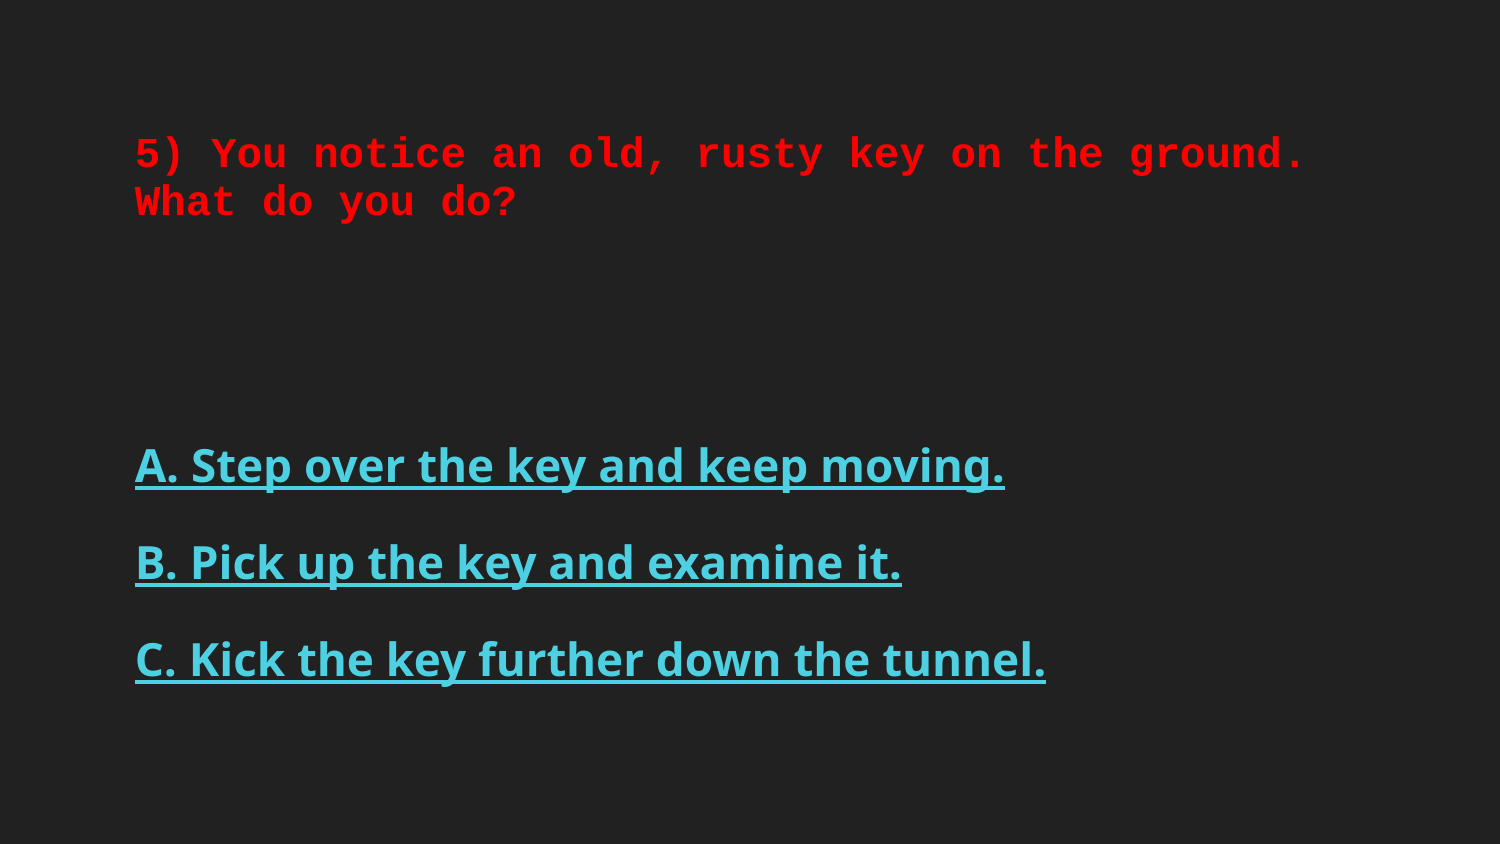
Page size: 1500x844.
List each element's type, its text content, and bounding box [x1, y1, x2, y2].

list A. Step over the key and keep moving. B. Pick up the key and examine it. C. Kick the key further down the tunnel. [119, 409, 1348, 738]
title 5) You notice an old, rusty key on the ground. What do you do? [119, 116, 1401, 391]
